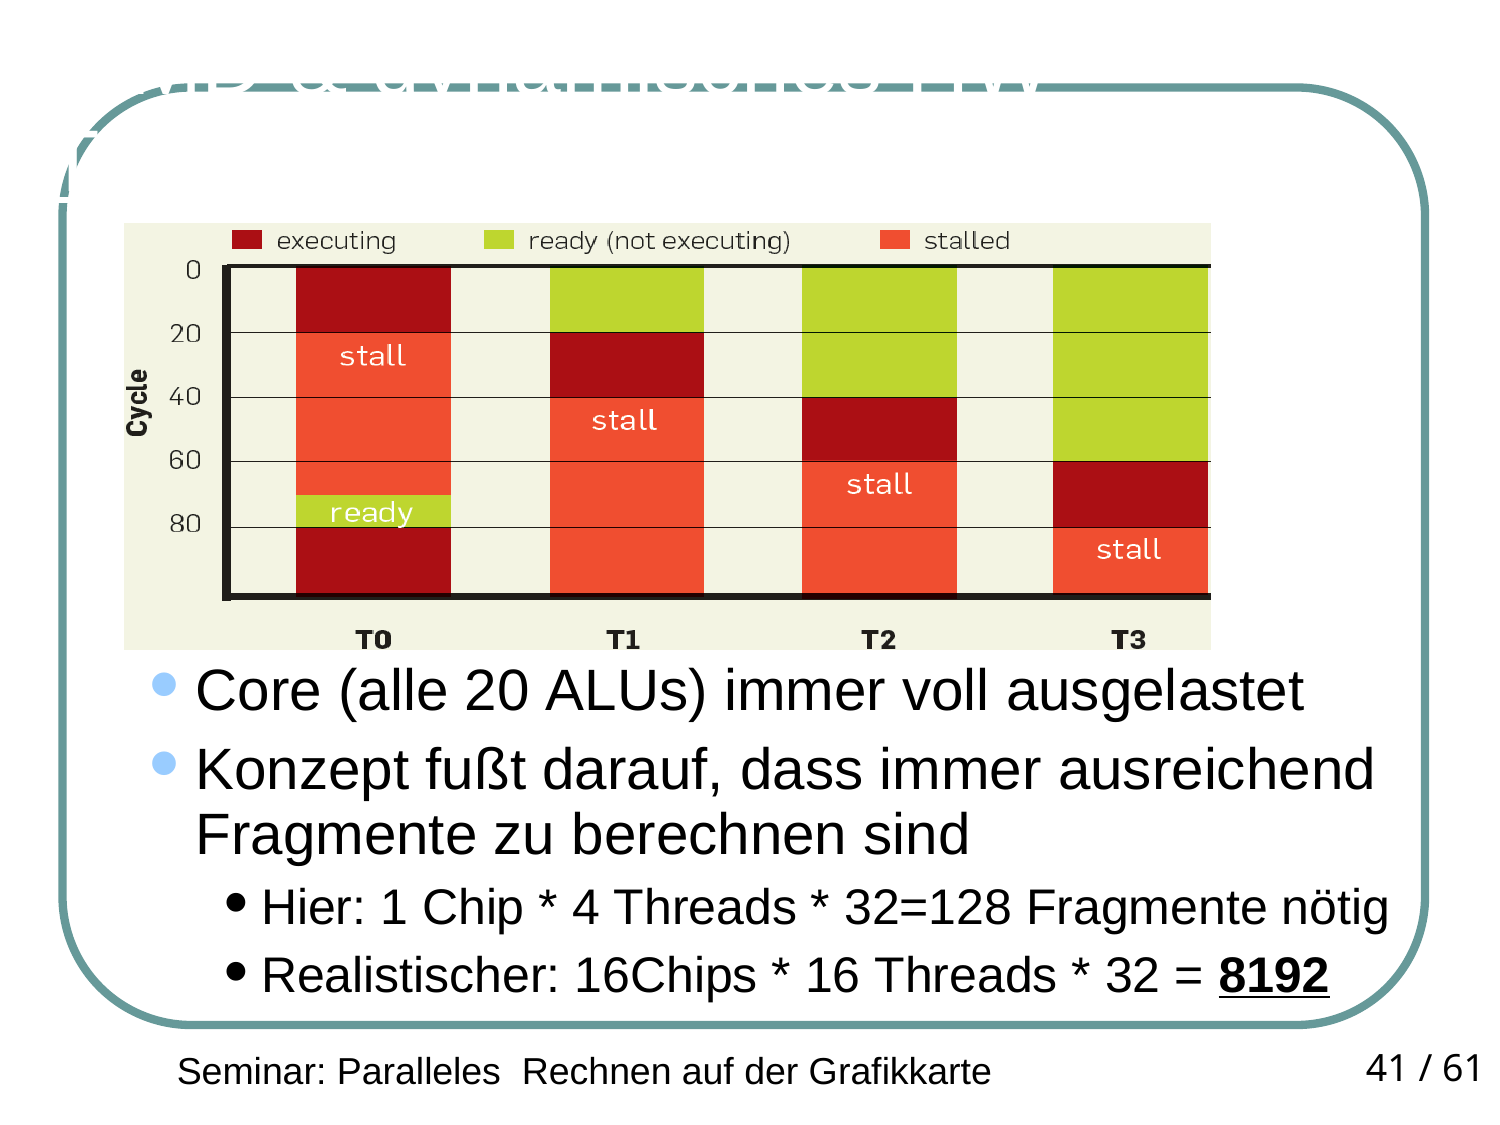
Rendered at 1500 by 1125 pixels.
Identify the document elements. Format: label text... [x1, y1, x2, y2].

list Core (alle 20 ALUs) immer voll ausgelastet Konzept fußt darauf, dass immer ausreichend Fragmente zu berechnen sind Hier: 1 Chip * 4 Threads * 32=128 Fragmente nötig Realistischer: 16Chips * 16 Threads * 32 = 8192 [59, 649, 1447, 1049]
picture [124, 223, 1211, 650]
title SIMD & dynamisches HW-Thread Scheduling (2) [31, 0, 1347, 233]
